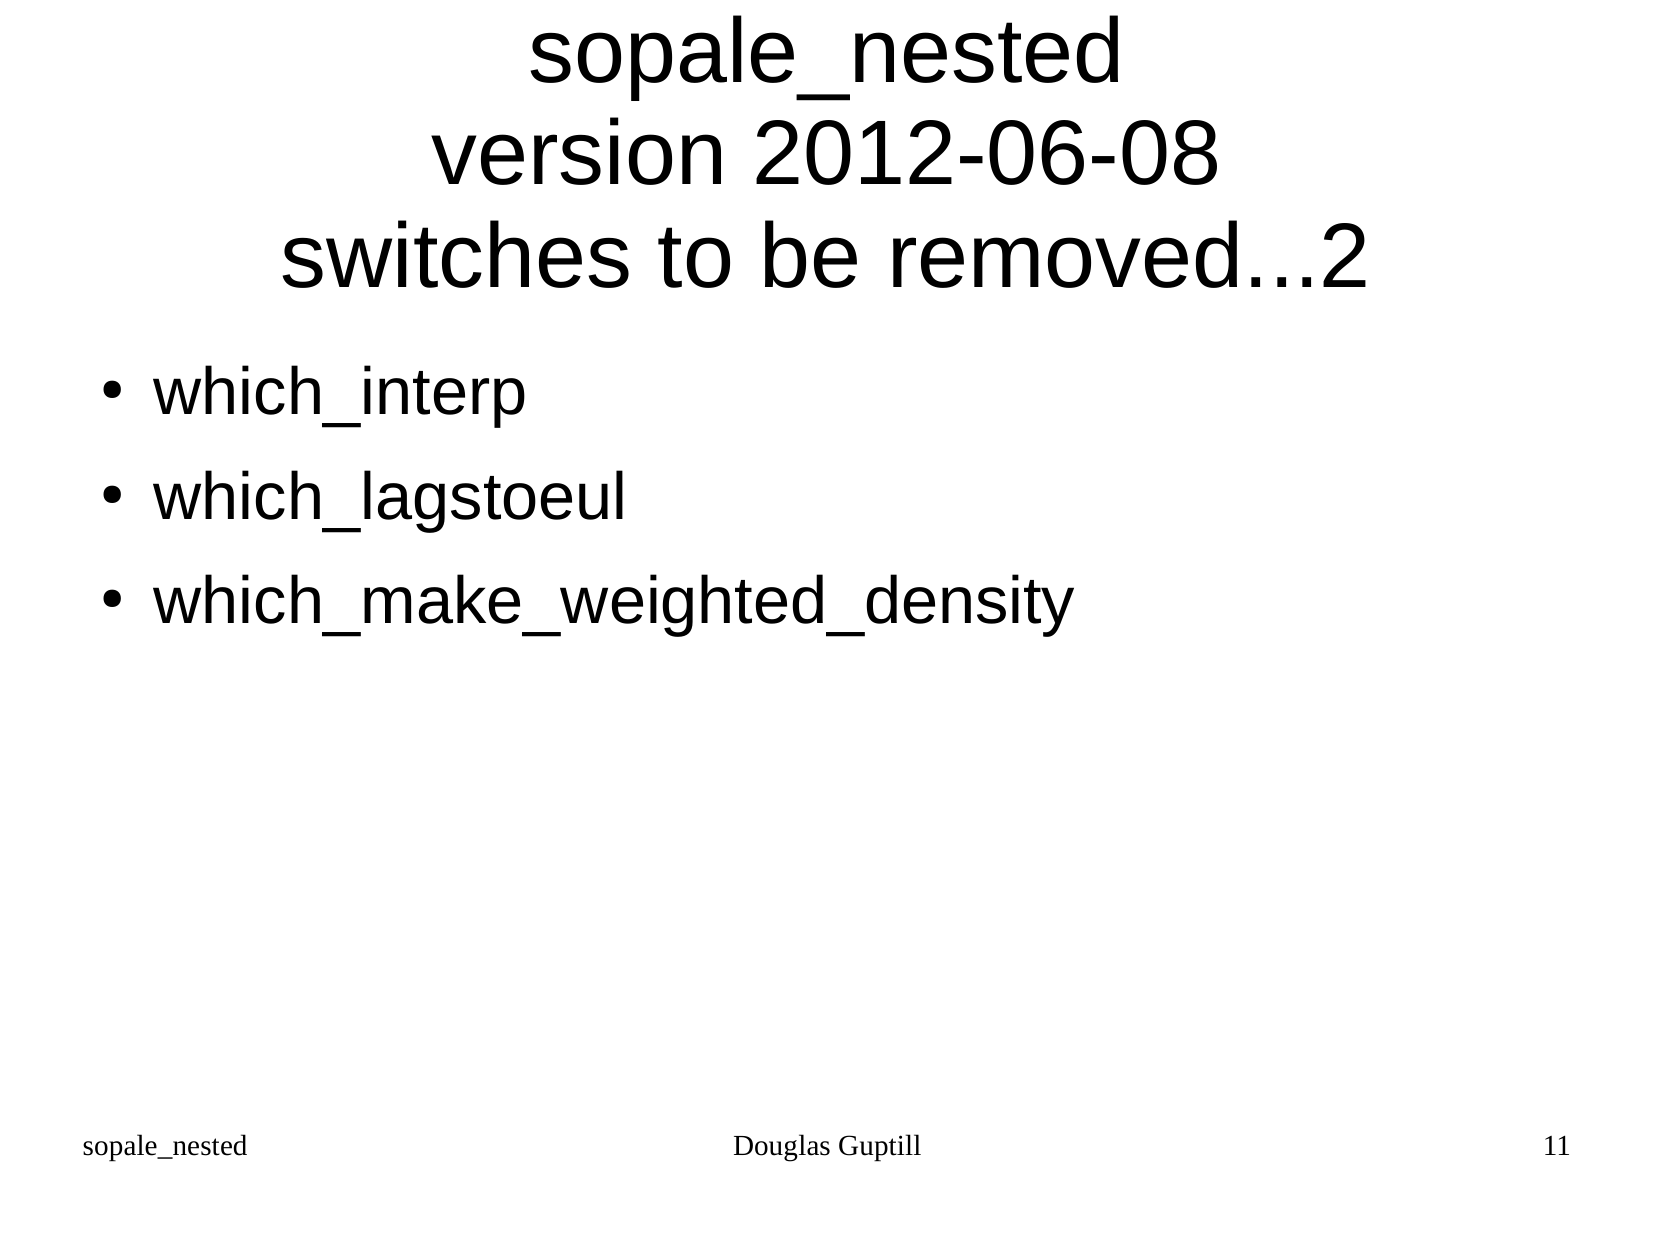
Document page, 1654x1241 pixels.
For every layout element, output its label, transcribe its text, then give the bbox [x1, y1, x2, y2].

title sopale_nested version 2012-06-08 switches to be removed...2 [82, 0, 1571, 307]
list which_interp which_lagstoeul which_make_weighted_density [82, 354, 1538, 1010]
